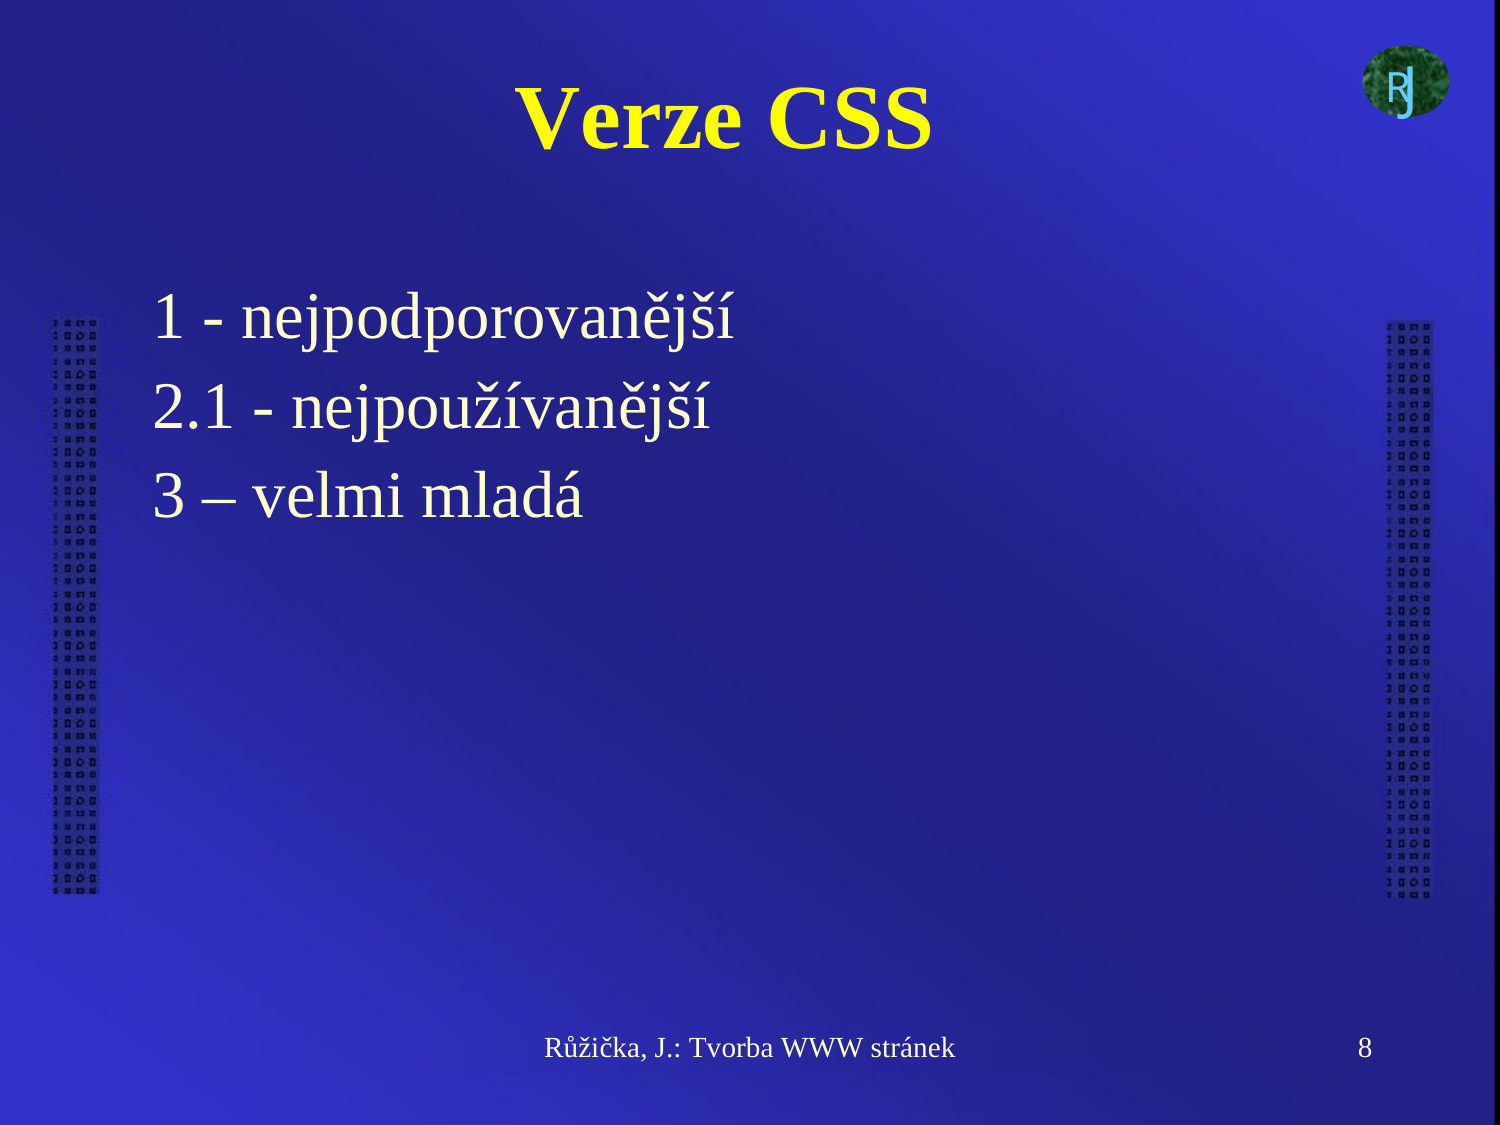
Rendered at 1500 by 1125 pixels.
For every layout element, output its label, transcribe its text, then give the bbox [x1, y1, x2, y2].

text_box R [1370, 50, 1432, 116]
text_box Růžička, J.: Tvorba WWW stránek [512, 1025, 988, 1101]
picture [0, 0, 1500, 1125]
text_box J [1388, 39, 1450, 128]
text_box 1 [1074, 1025, 1388, 1101]
title Verze CSS [87, 24, 1363, 213]
text_box [1362, 61, 1370, 102]
list 1 - nejpodporovanější 2.1 - nejpoužívanější 3 – velmi mladá [137, 273, 1413, 951]
